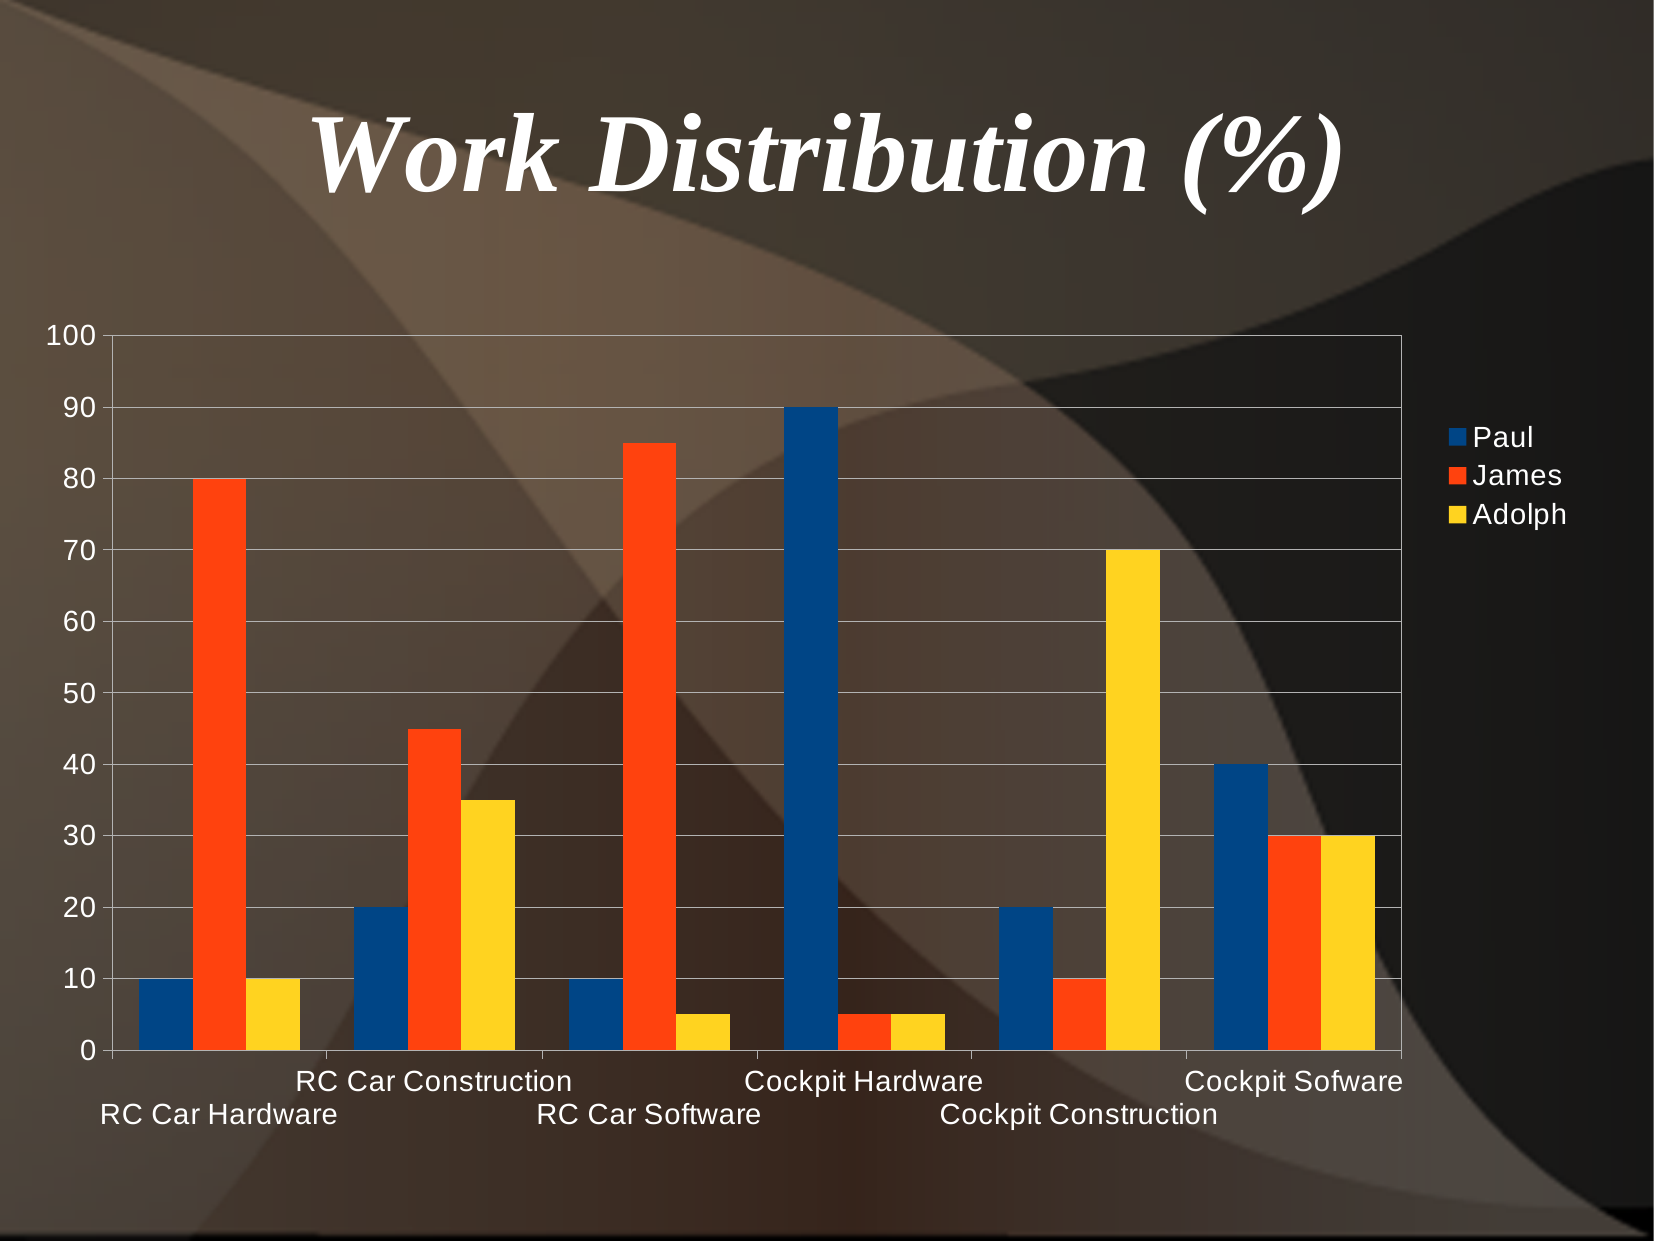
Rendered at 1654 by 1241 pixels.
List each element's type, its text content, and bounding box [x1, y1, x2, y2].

title Work Distribution (%) [82, 49, 1571, 257]
chart [33, 262, 1651, 1151]
picture [0, 0, 1654, 1241]
